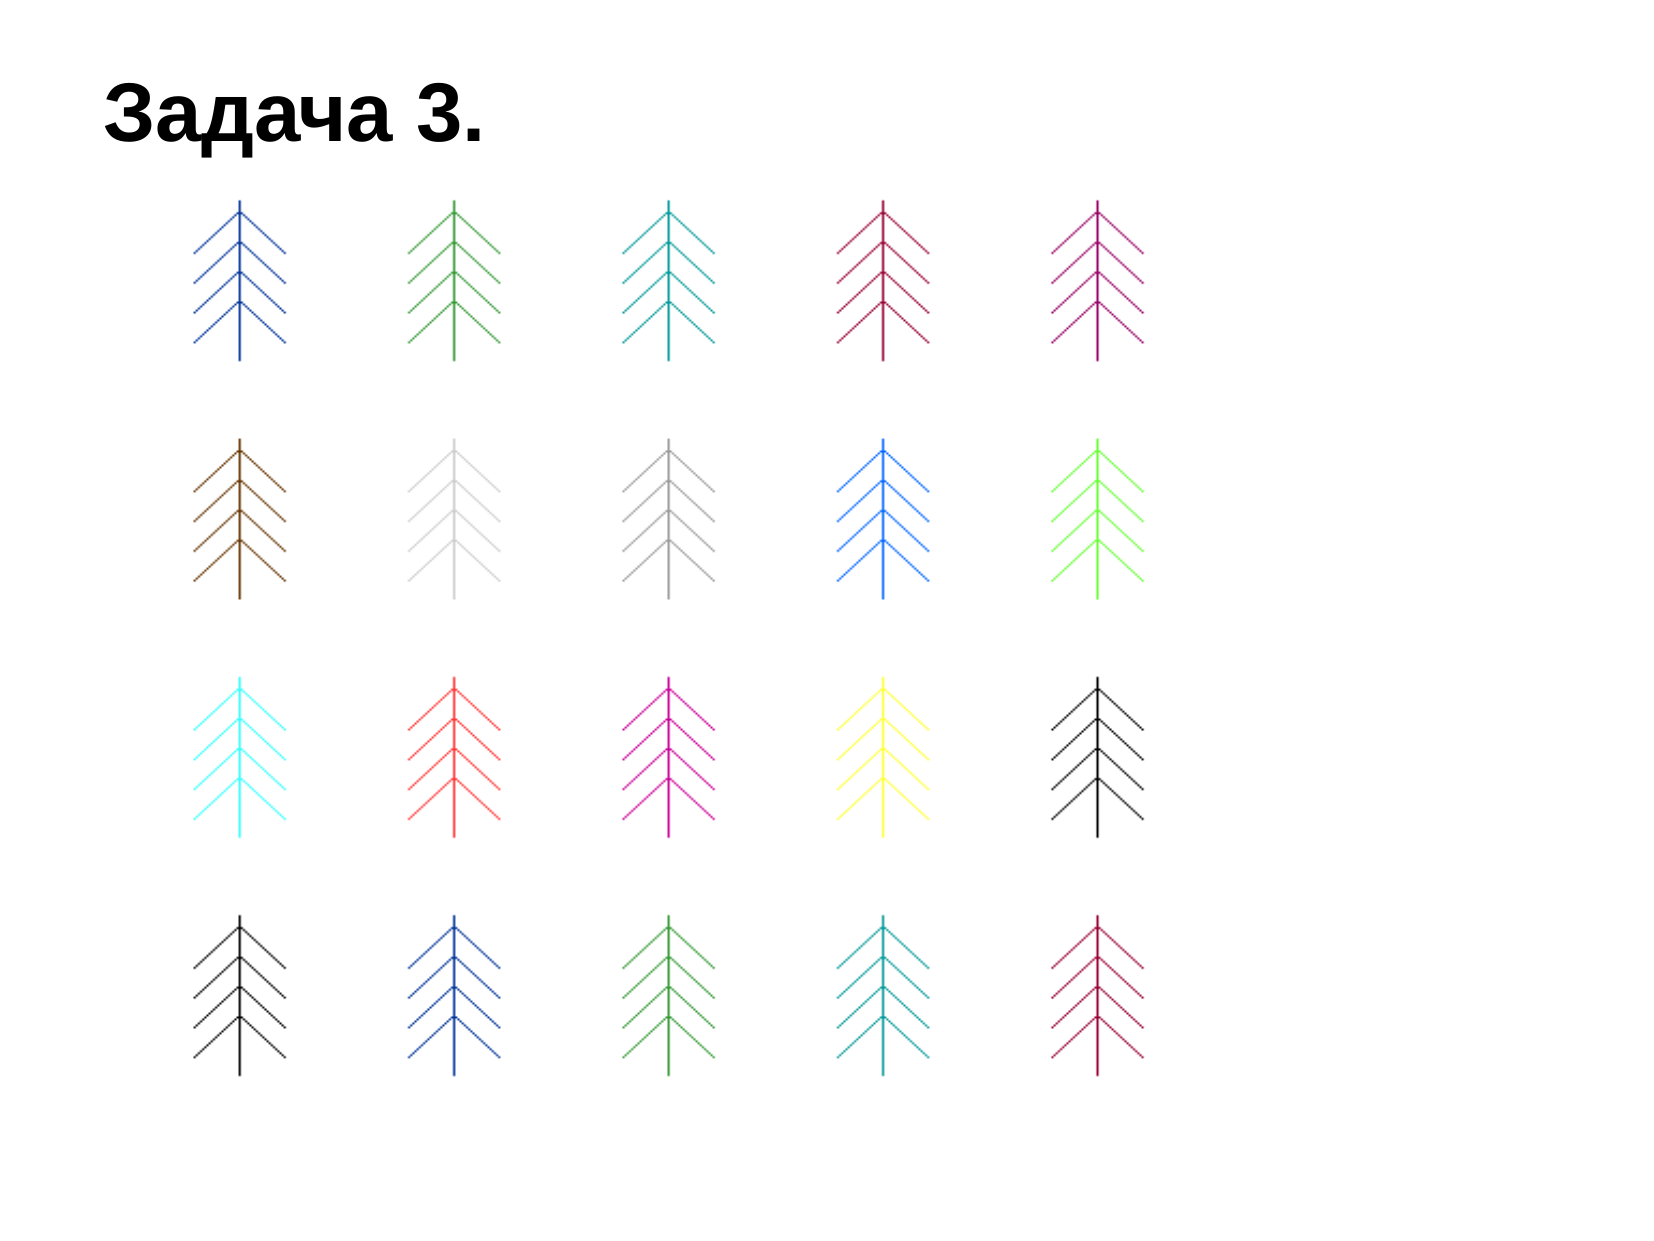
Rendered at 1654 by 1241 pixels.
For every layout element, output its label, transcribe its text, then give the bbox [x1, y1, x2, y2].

text_box Задача 3. [88, 59, 1300, 167]
picture [147, 177, 1230, 1152]
